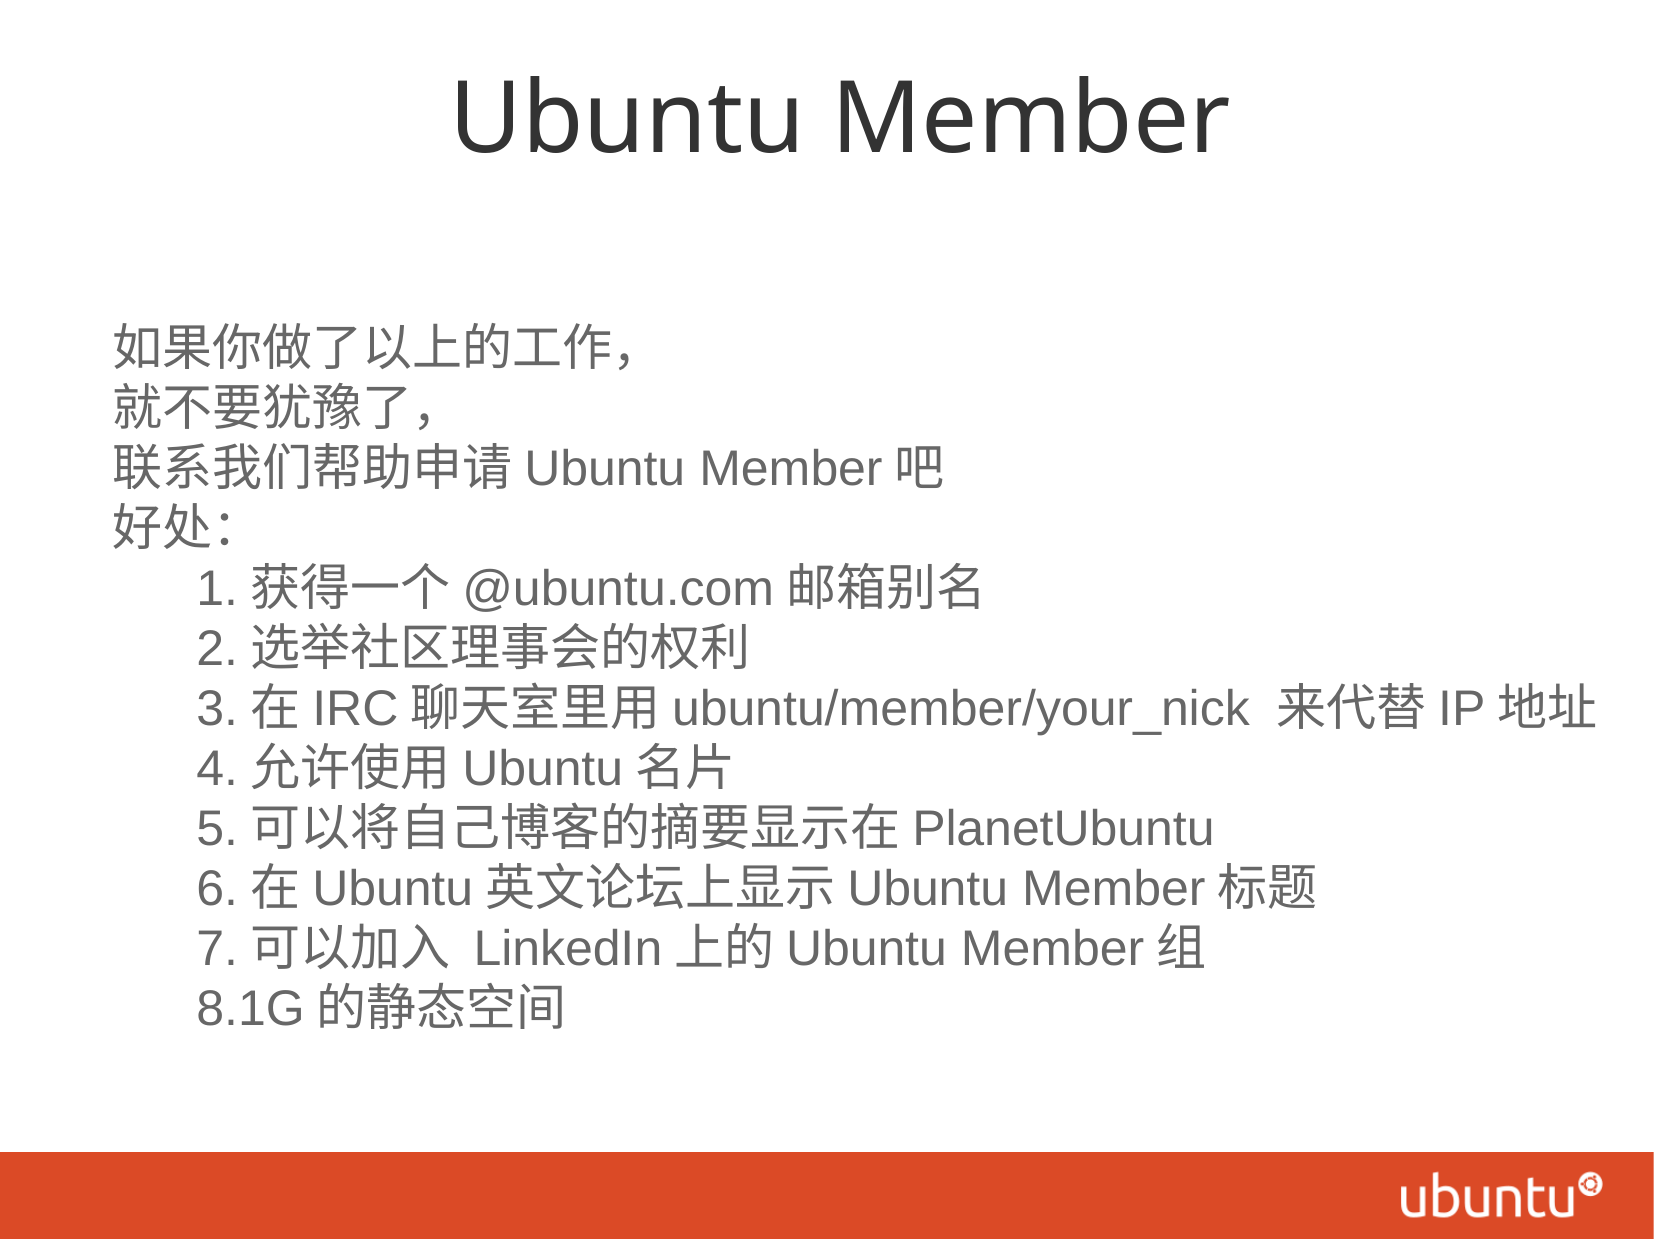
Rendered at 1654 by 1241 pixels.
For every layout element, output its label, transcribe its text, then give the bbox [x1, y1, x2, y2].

title Ubuntu Member [71, 52, 1610, 188]
picture [0, 1152, 1654, 1239]
subtitle 如果你做了以上的工作， 就不要犹豫了， 联系我们帮助申请Ubuntu Member吧 好处： 1.获得一个@ubuntu.com邮箱别名 2.选举社区理事会的权利 3.在IRC聊天室里用ubuntu/member/your_nick 来代替IP地址 4.允许使用Ubuntu名片 5.可以将自己博客的摘要显示在PlanetUbuntu 6.在Ubuntu英文论坛上显示Ubuntu Member标题 7.可以加入 LinkedIn上的Ubuntu Member组 8.1G的静态空间 [112, 262, 1624, 1088]
